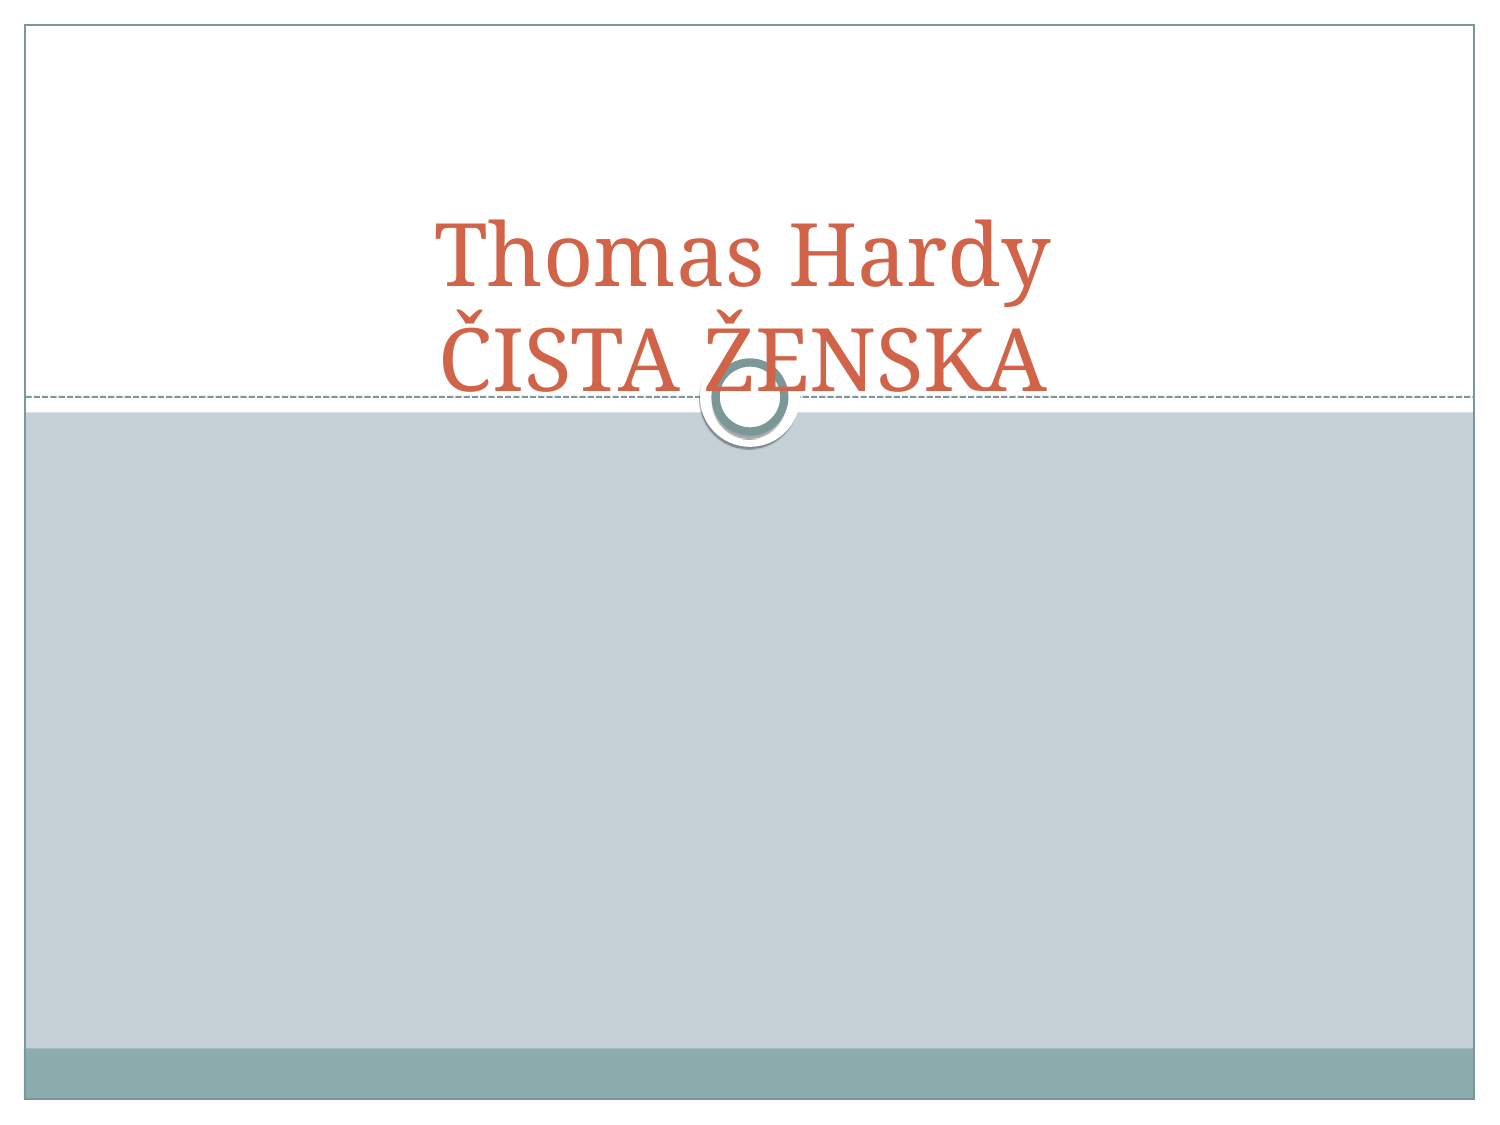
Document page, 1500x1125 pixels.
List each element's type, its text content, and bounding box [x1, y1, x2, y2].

title Thomas Hardy ČISTA ŽENSKA [105, 175, 1381, 417]
